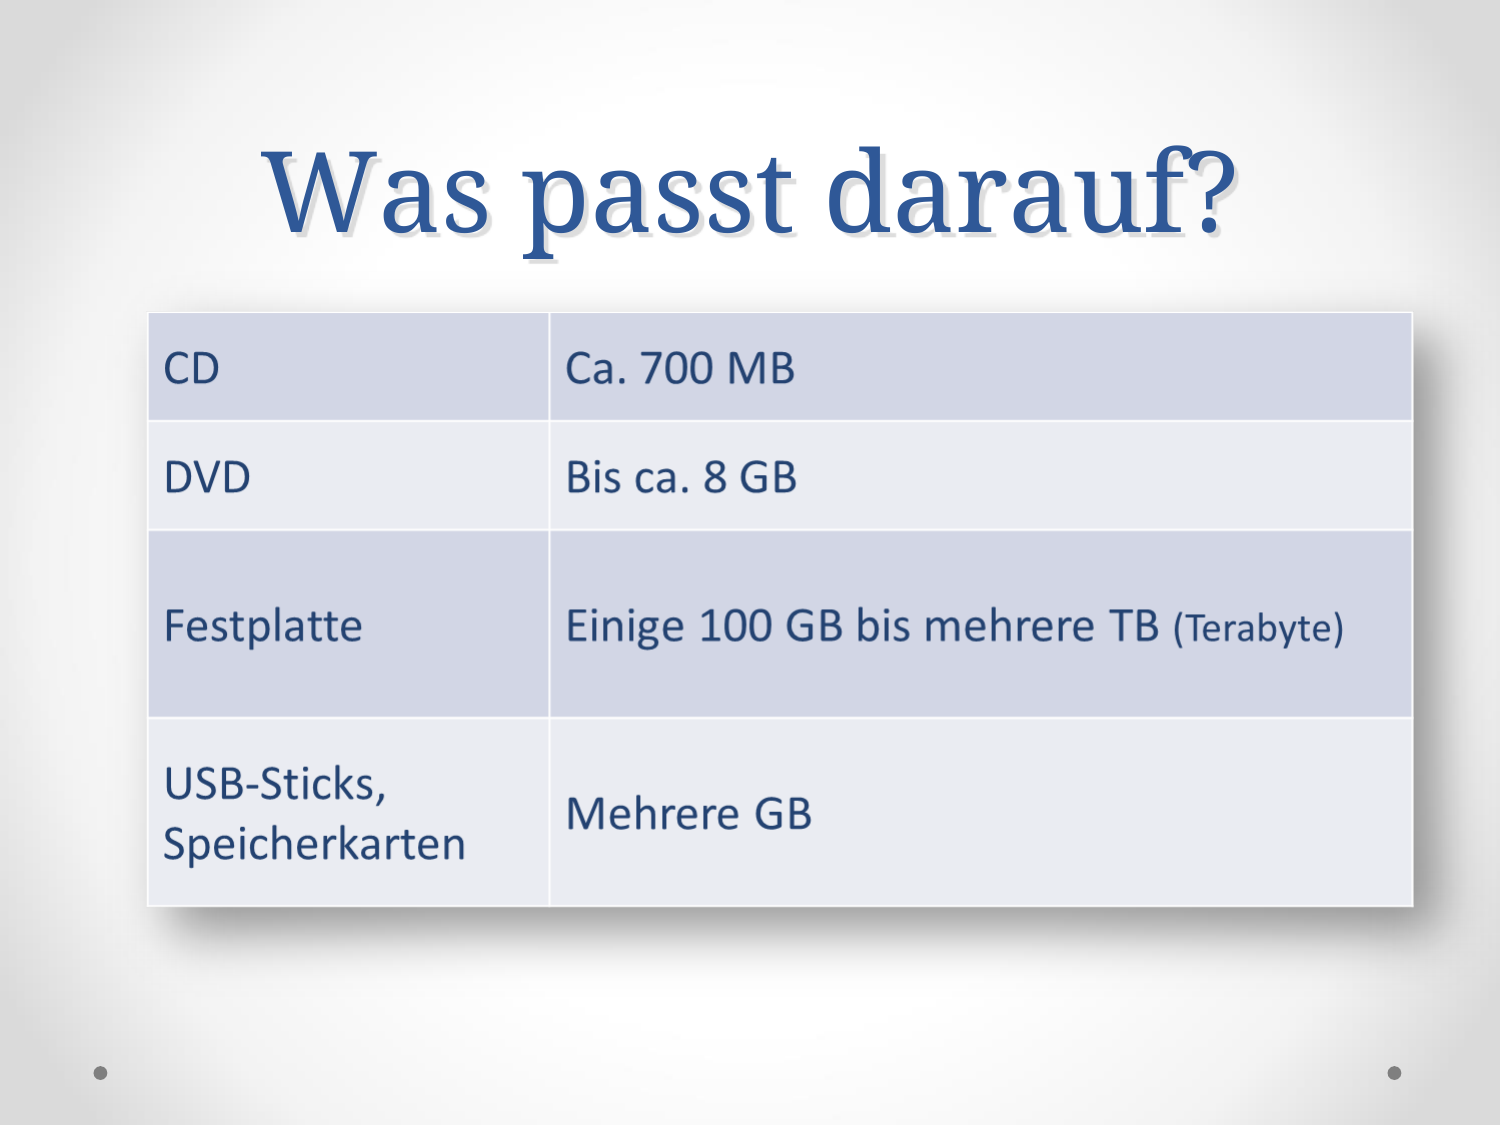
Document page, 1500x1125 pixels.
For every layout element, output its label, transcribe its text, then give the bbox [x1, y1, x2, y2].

title Was passt darauf? [75, 126, 1426, 263]
picture [0, 0, 1500, 1125]
